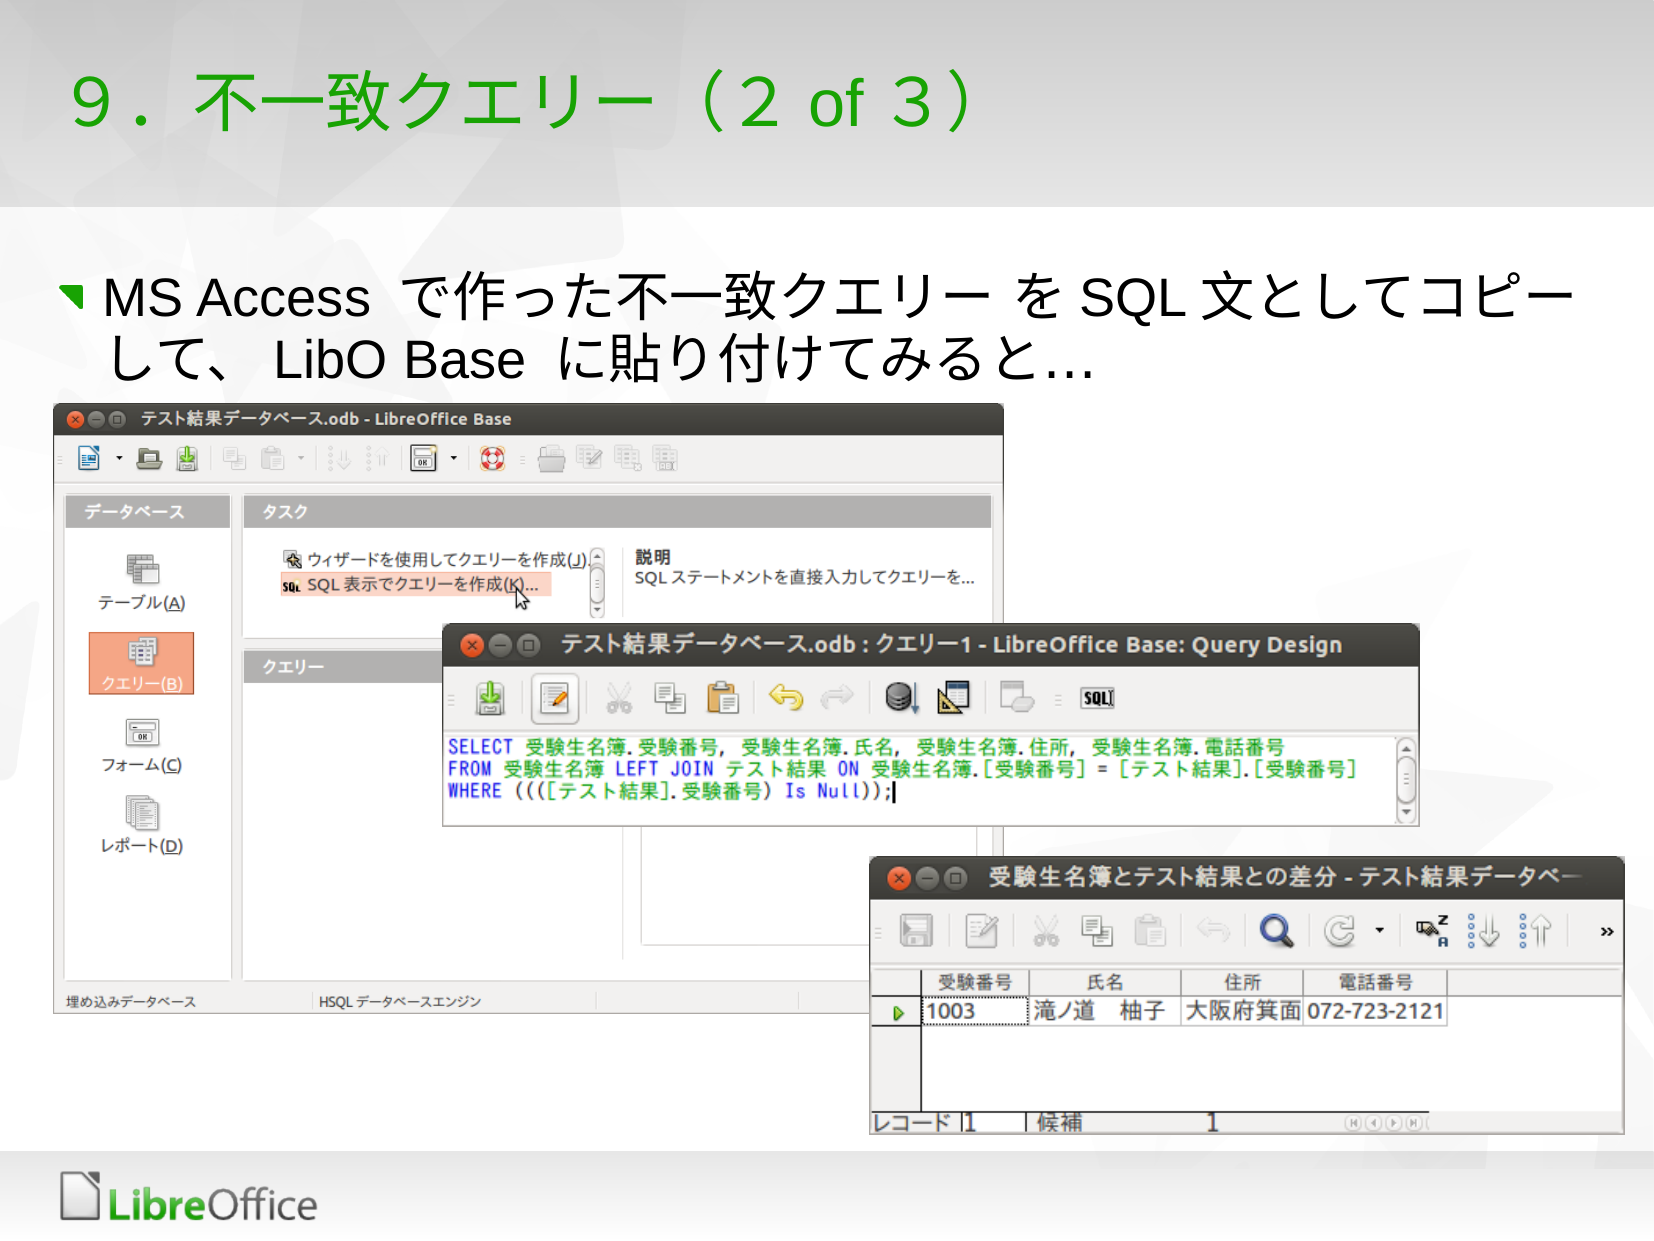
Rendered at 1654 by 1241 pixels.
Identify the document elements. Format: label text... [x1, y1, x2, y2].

picture [41, 1152, 337, 1240]
picture [0, 0, 1654, 1169]
title ９．不一致クエリー（２of３） [59, 29, 1595, 178]
list MS Access で作った不一致クエリー をSQL文としてコピーして、LibO Base に貼り付けてみると… [59, 265, 1595, 856]
